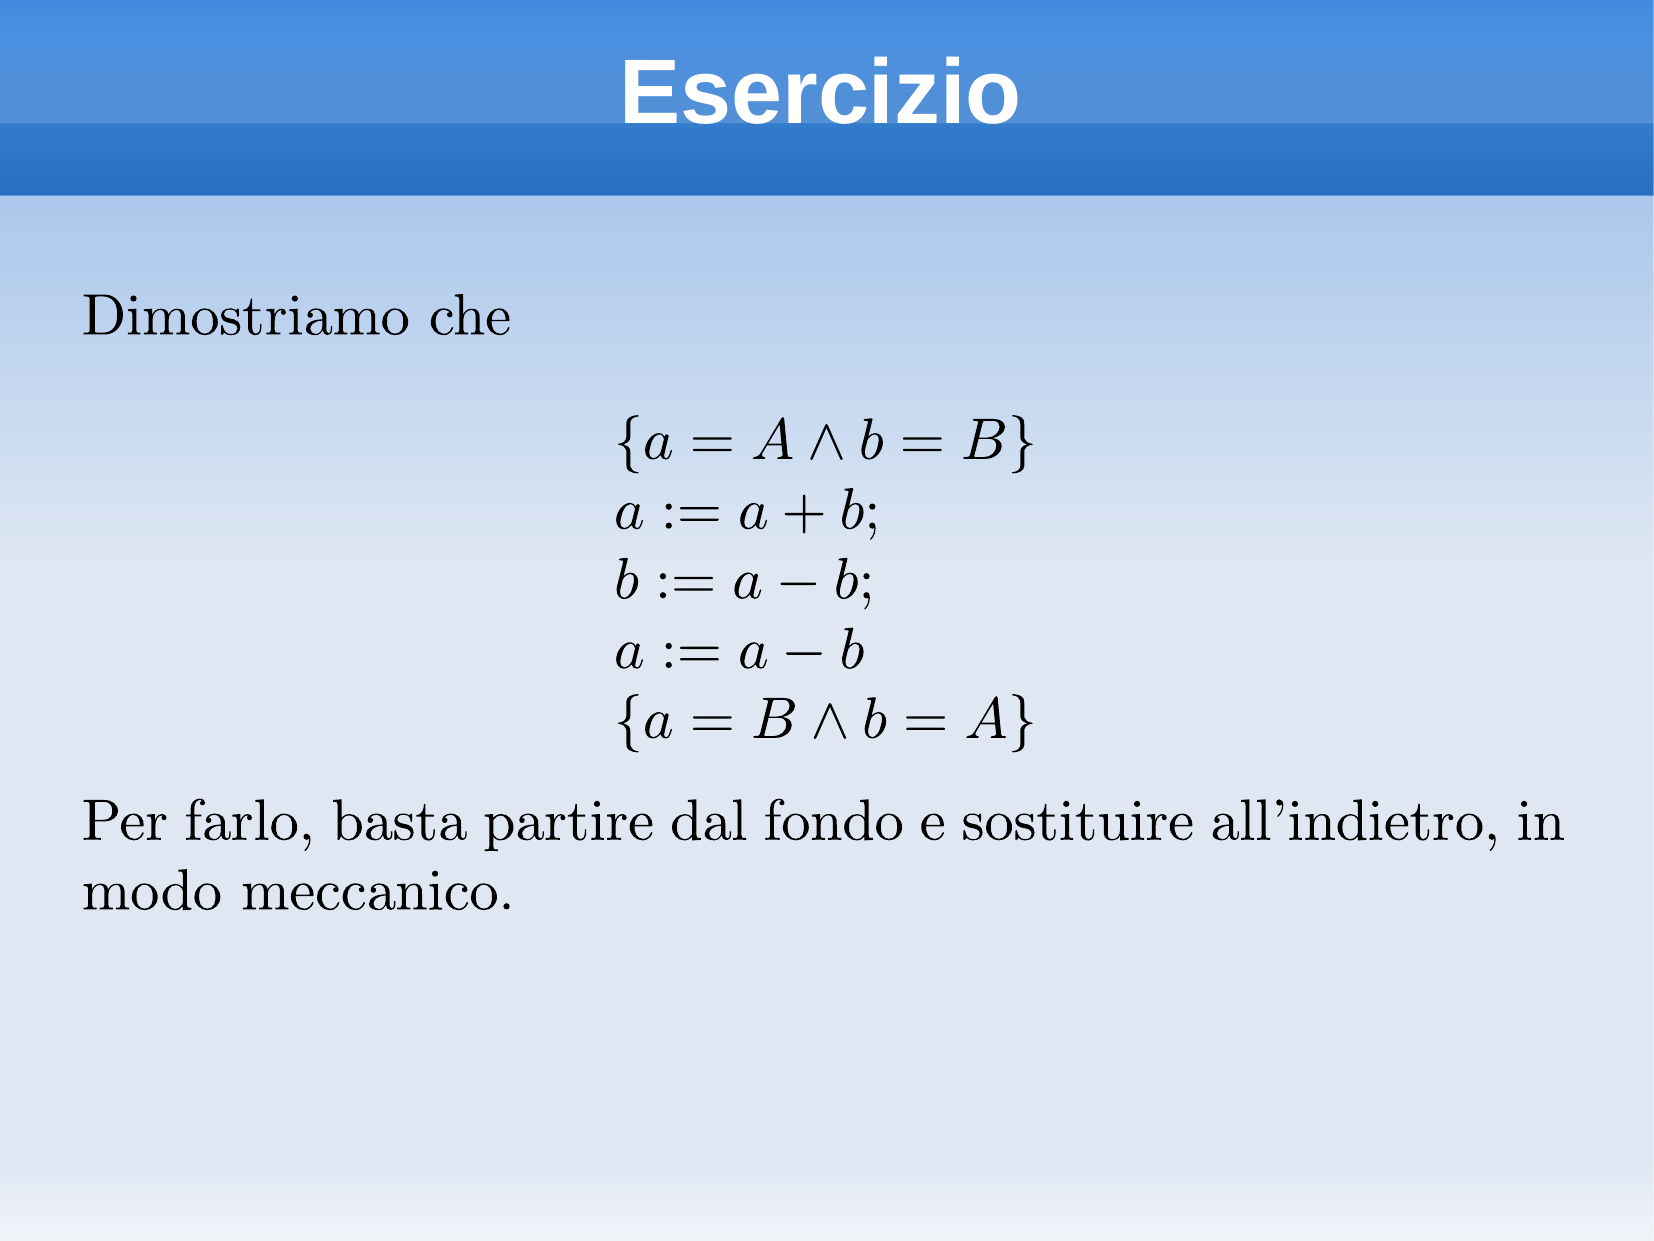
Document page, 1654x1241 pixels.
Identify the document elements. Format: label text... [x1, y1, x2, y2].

text_box [81, 293, 1566, 911]
title Esercizio [76, 0, 1565, 196]
picture [0, 0, 1654, 1241]
